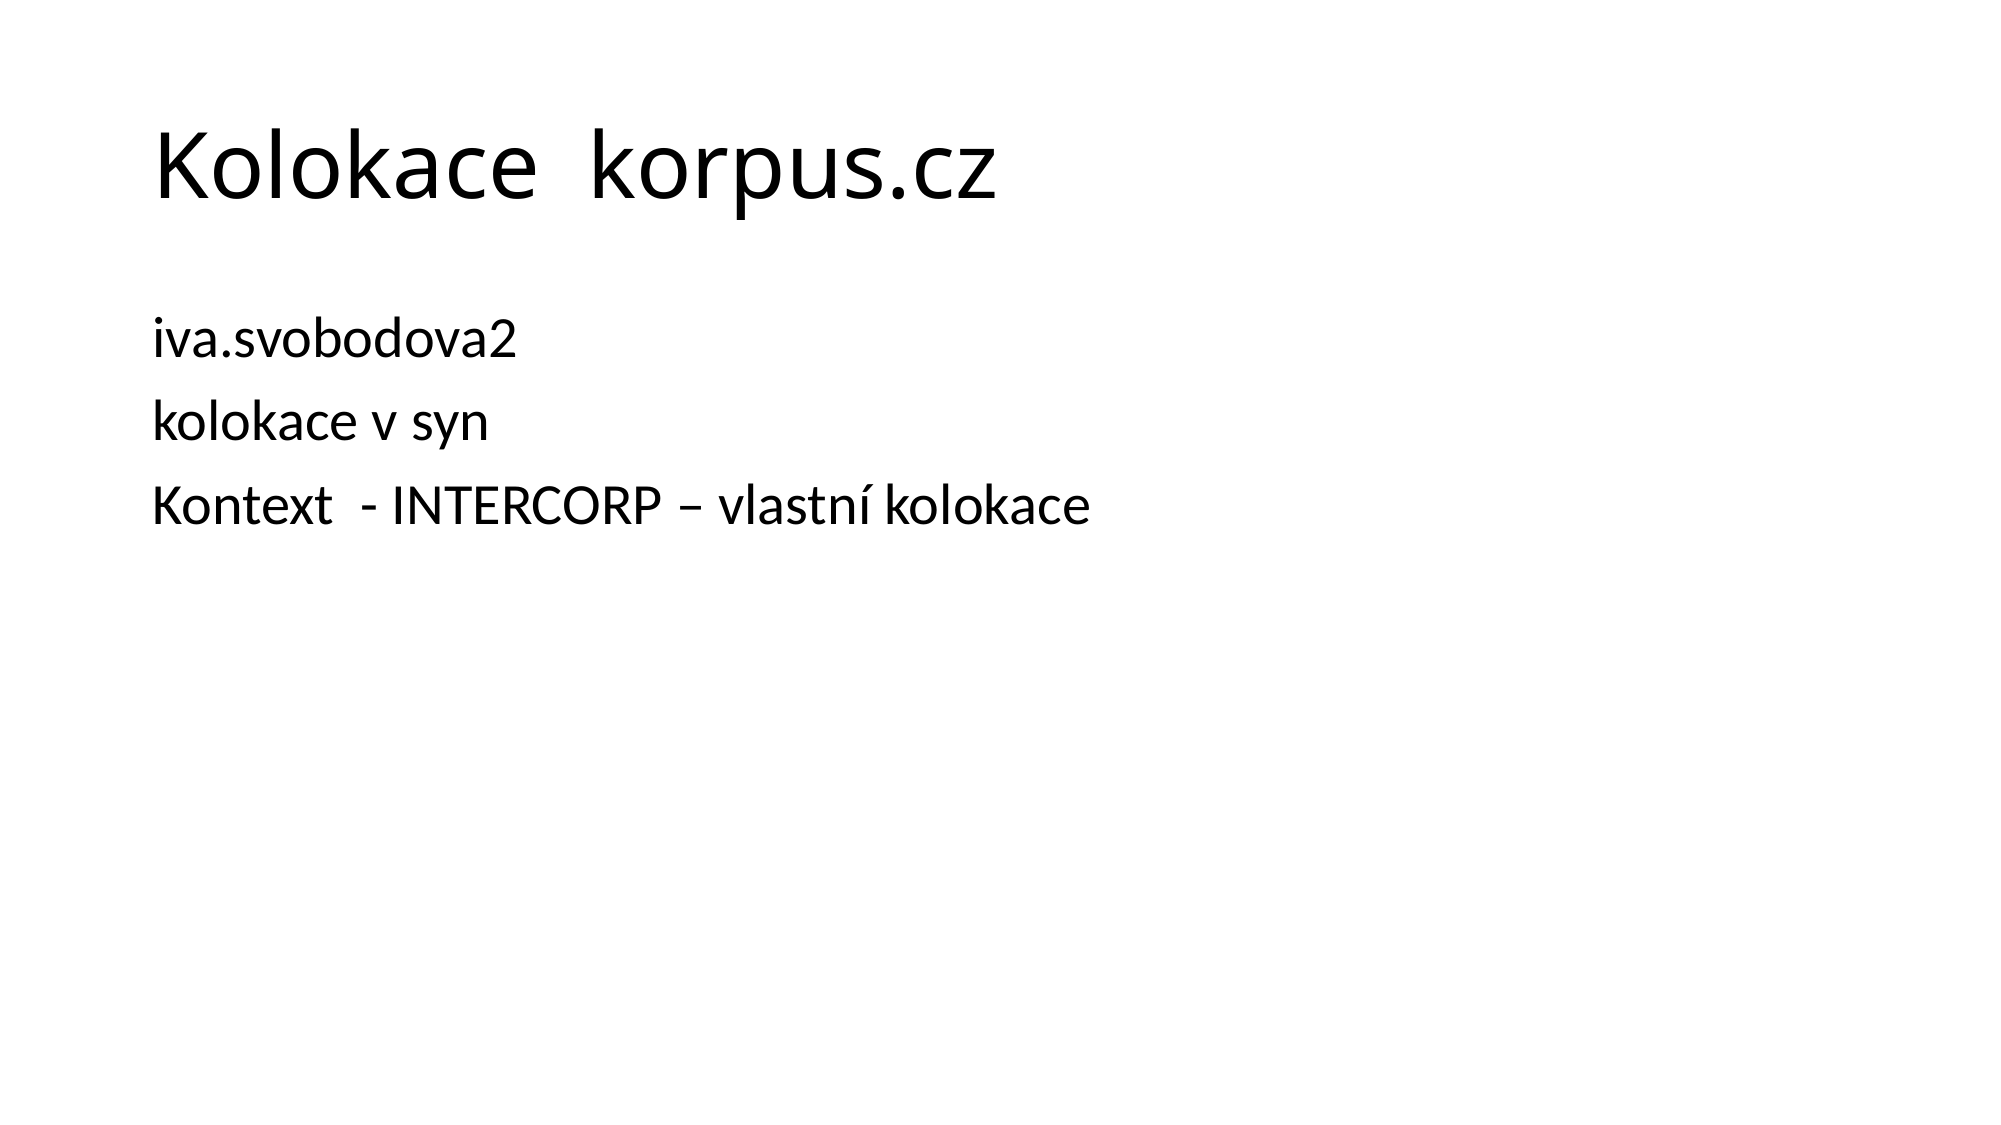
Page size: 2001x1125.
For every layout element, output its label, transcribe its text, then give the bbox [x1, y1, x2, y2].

list iva.svobodova2 kolokace v syn Kontext - INTERCORP – vlastní kolokace [137, 299, 1863, 1014]
title Kolokace korpus.cz [137, 59, 1863, 278]
